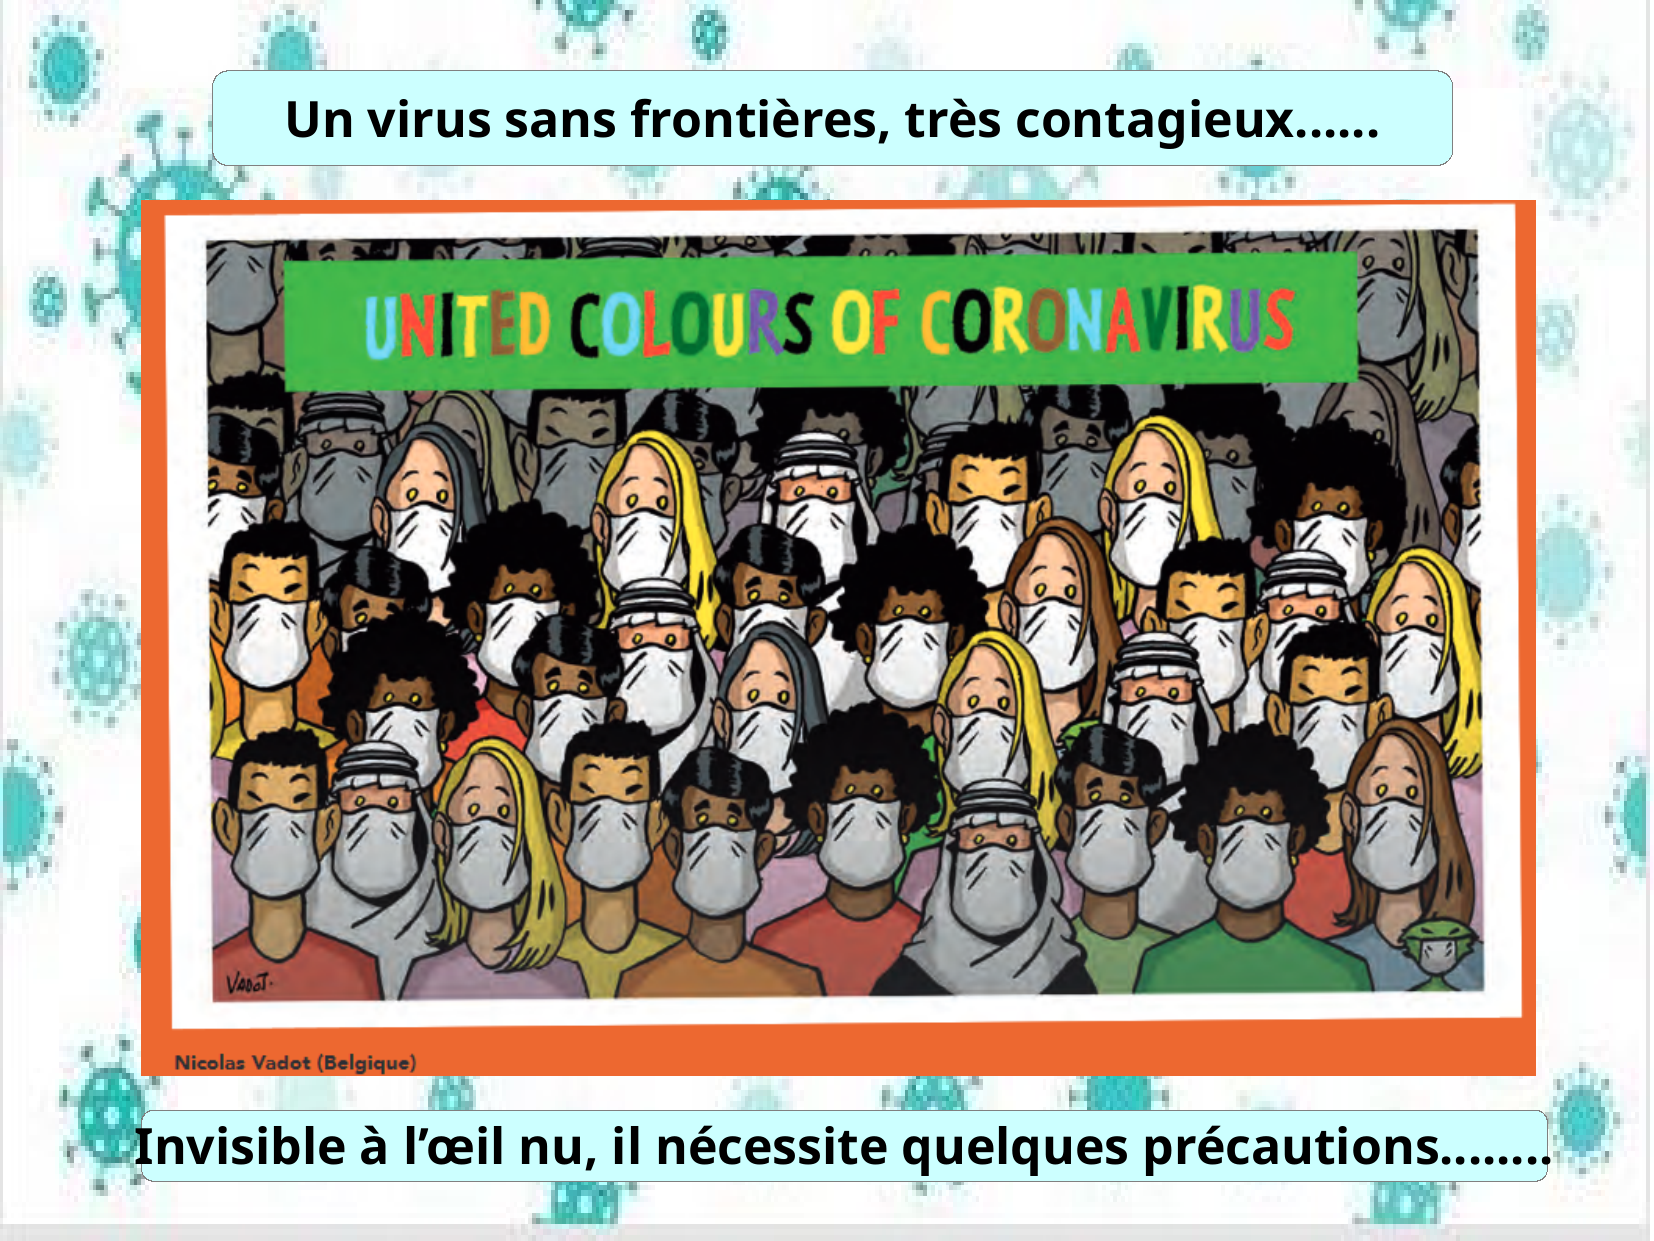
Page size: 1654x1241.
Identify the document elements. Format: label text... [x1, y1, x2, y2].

text_box Invisible à l’œil nu, il nécessite quelques précautions........ [141, 1110, 1548, 1182]
picture [141, 200, 1536, 1076]
text_box Un virus sans frontières, très contagieux...... [212, 70, 1453, 166]
